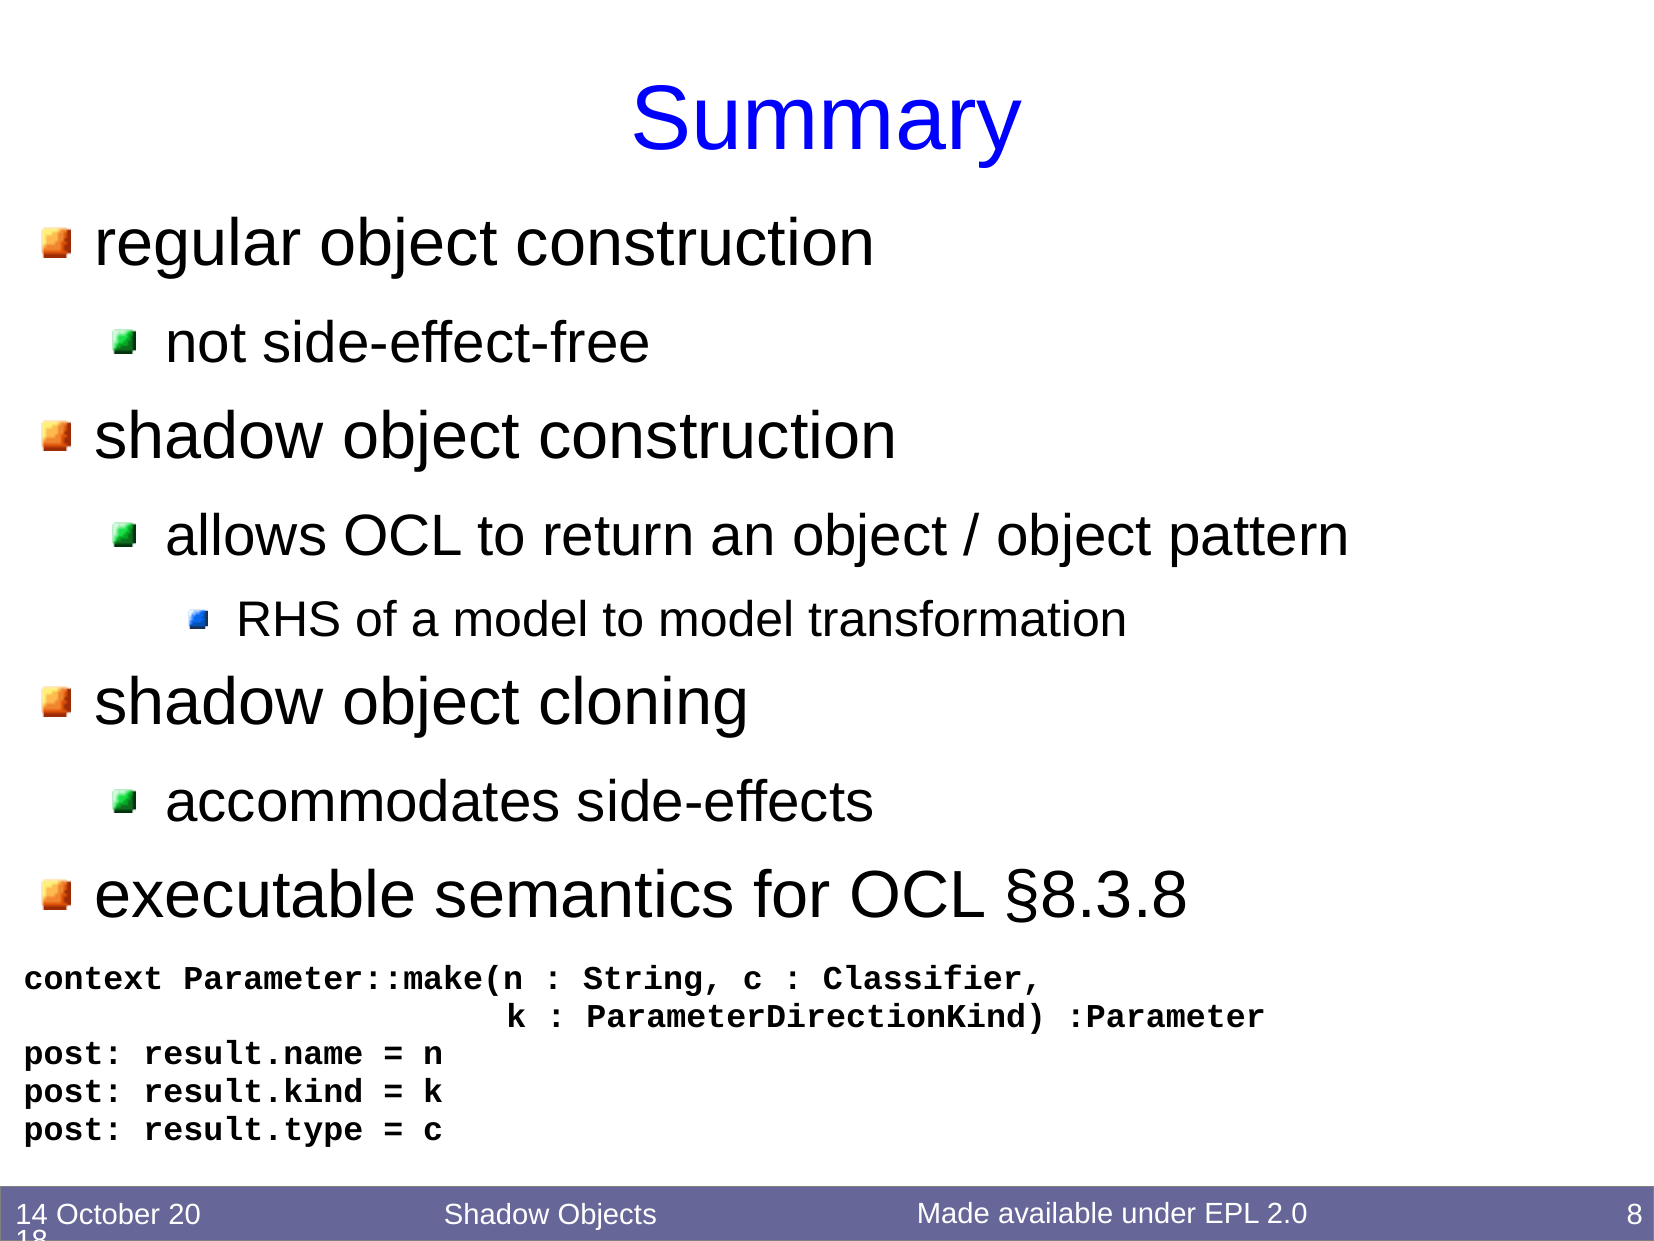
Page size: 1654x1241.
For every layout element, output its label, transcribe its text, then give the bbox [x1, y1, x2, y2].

list regular object construction not side-effect-free shadow object construction allows OCL to return an object / object pattern RHS of a model to model transformation shadow object cloning accommodates side-effects executable semantics for OCL §8.3.8 context Parameter::make(n : String, c : Classifier, k : ParameterDirectionKind) :Parameter post: result.name = n post: result.kind = k post: result.type = c [23, 205, 1635, 1233]
title Summary [82, 49, 1571, 186]
